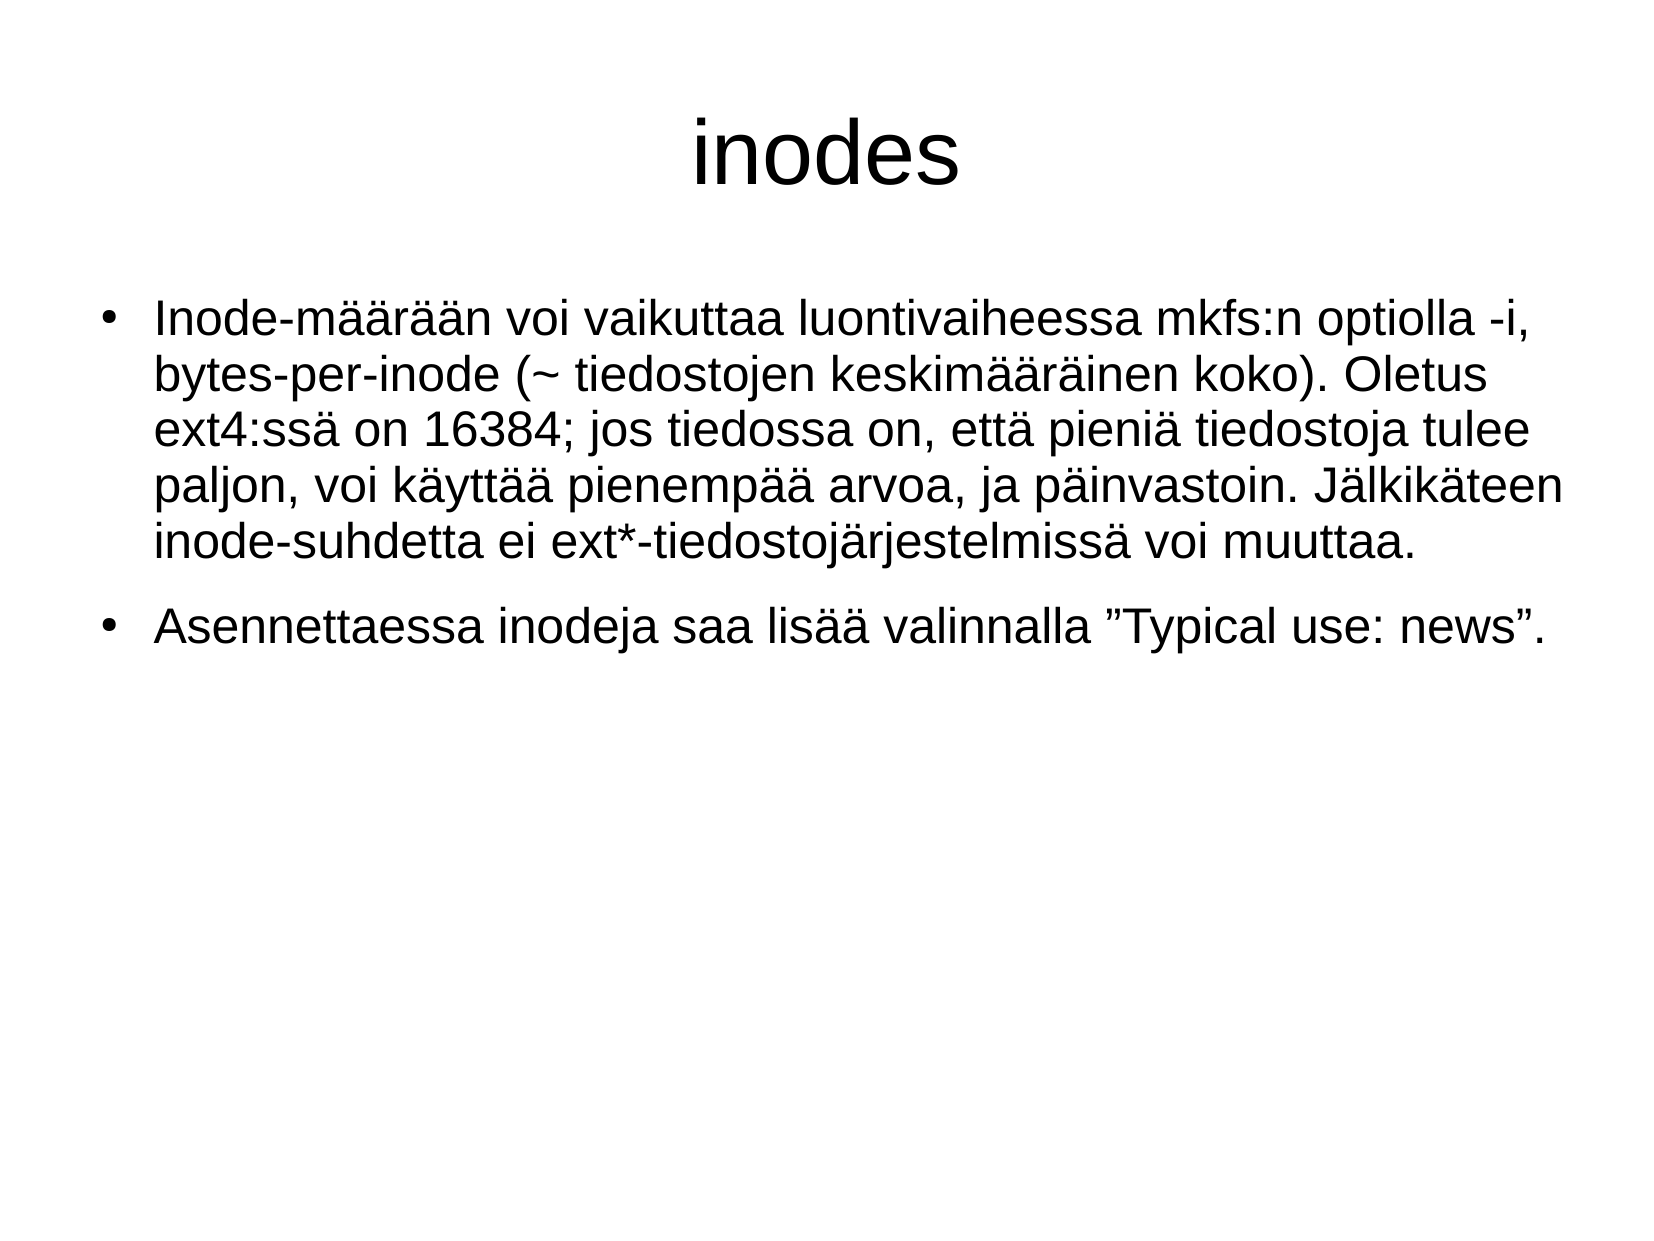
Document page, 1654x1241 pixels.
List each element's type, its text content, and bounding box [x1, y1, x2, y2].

list Inode-määrään voi vaikuttaa luontivaiheessa mkfs:n optiolla -i, bytes-per-inode (~ tiedostojen keskimääräinen koko). Oletus ext4:ssä on 16384; jos tiedossa on, että pieniä tiedostoja tulee paljon, voi käyttää pienempää arvoa, ja päinvastoin. Jälkikäteen inode-suhdetta ei ext*-tiedostojärjestelmissä voi muuttaa. Asennettaessa inodeja saa lisää valinnalla ”Typical use: news”. [82, 290, 1571, 1010]
title inodes [82, 49, 1571, 257]
